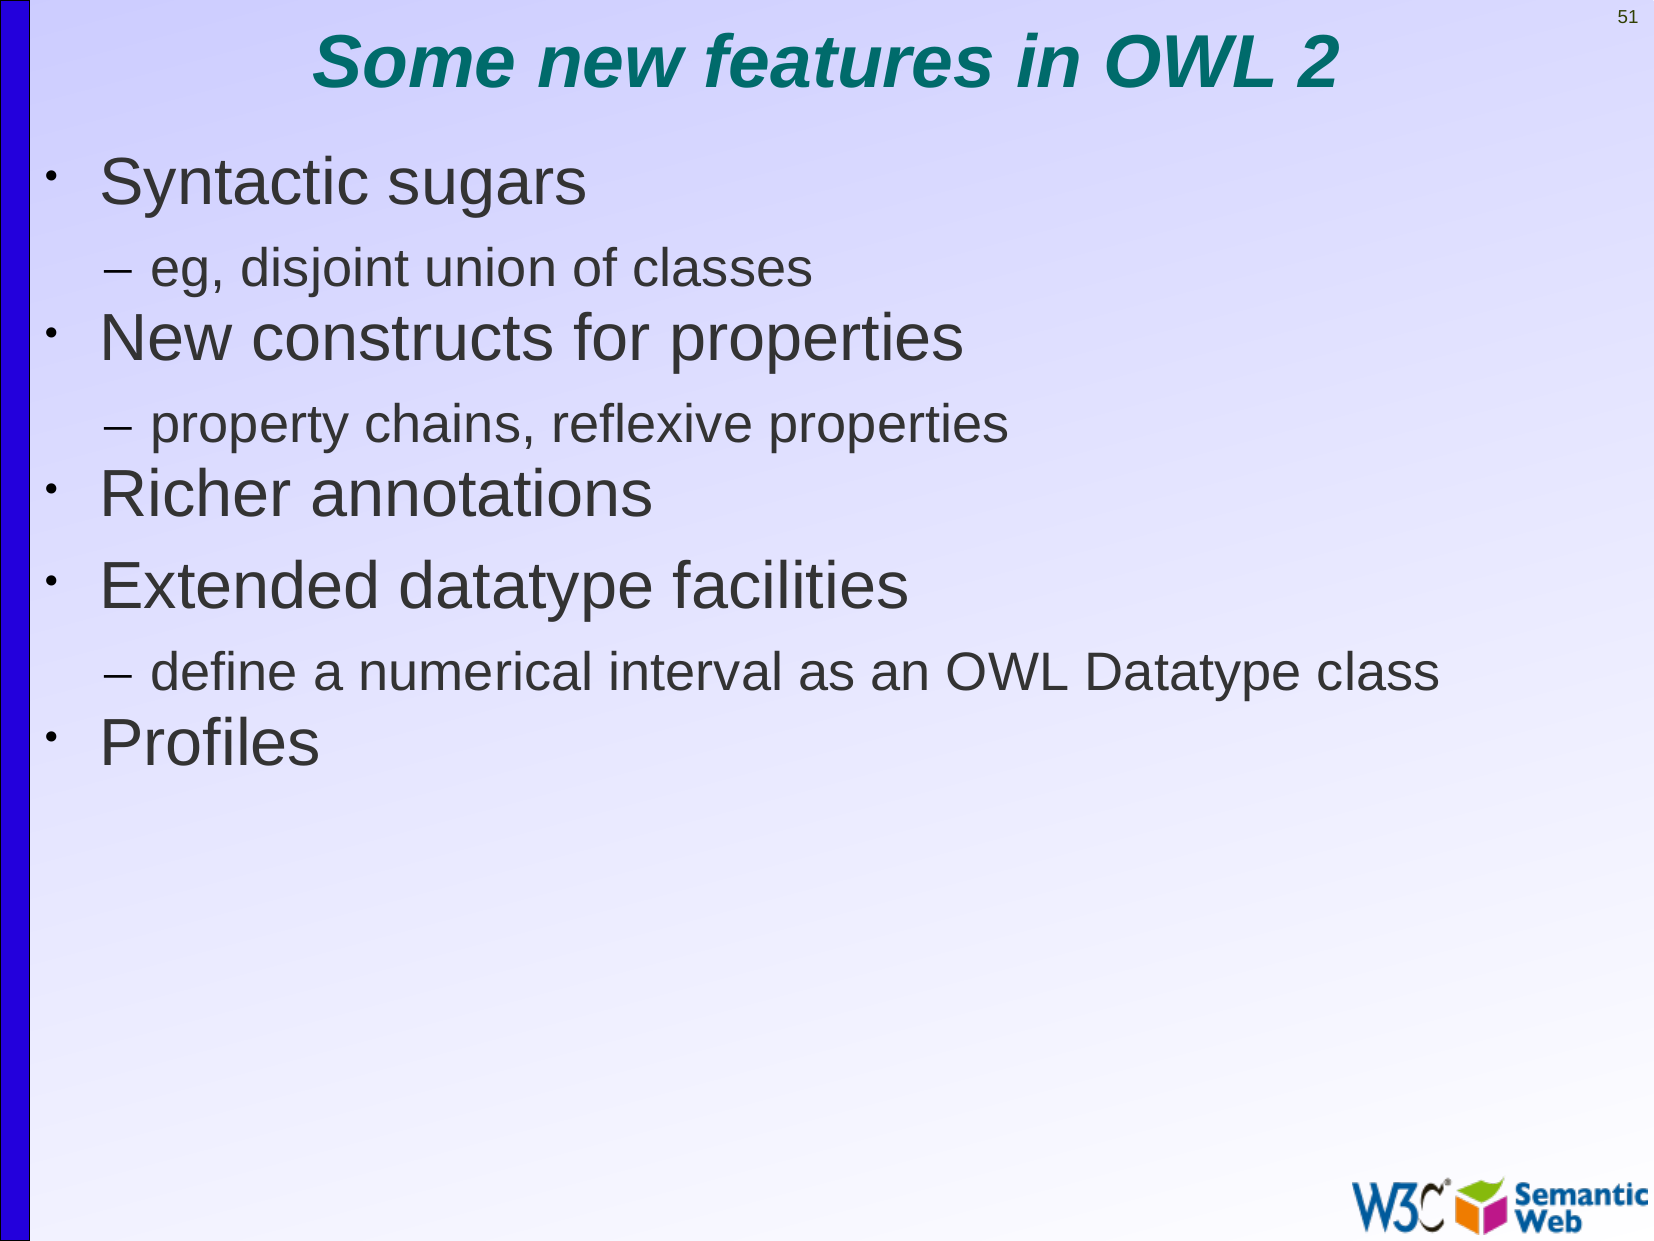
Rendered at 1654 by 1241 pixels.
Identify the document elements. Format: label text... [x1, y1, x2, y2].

title Some new features in OWL 2 [0, 13, 1654, 117]
picture [1352, 1175, 1648, 1235]
list Syntactic sugars eg, disjoint union of classes New constructs for properties property chains, reflexive properties Richer annotations Extended datatype facilities define a numerical interval as an OWL Datatype class Profiles [29, 147, 1624, 1119]
